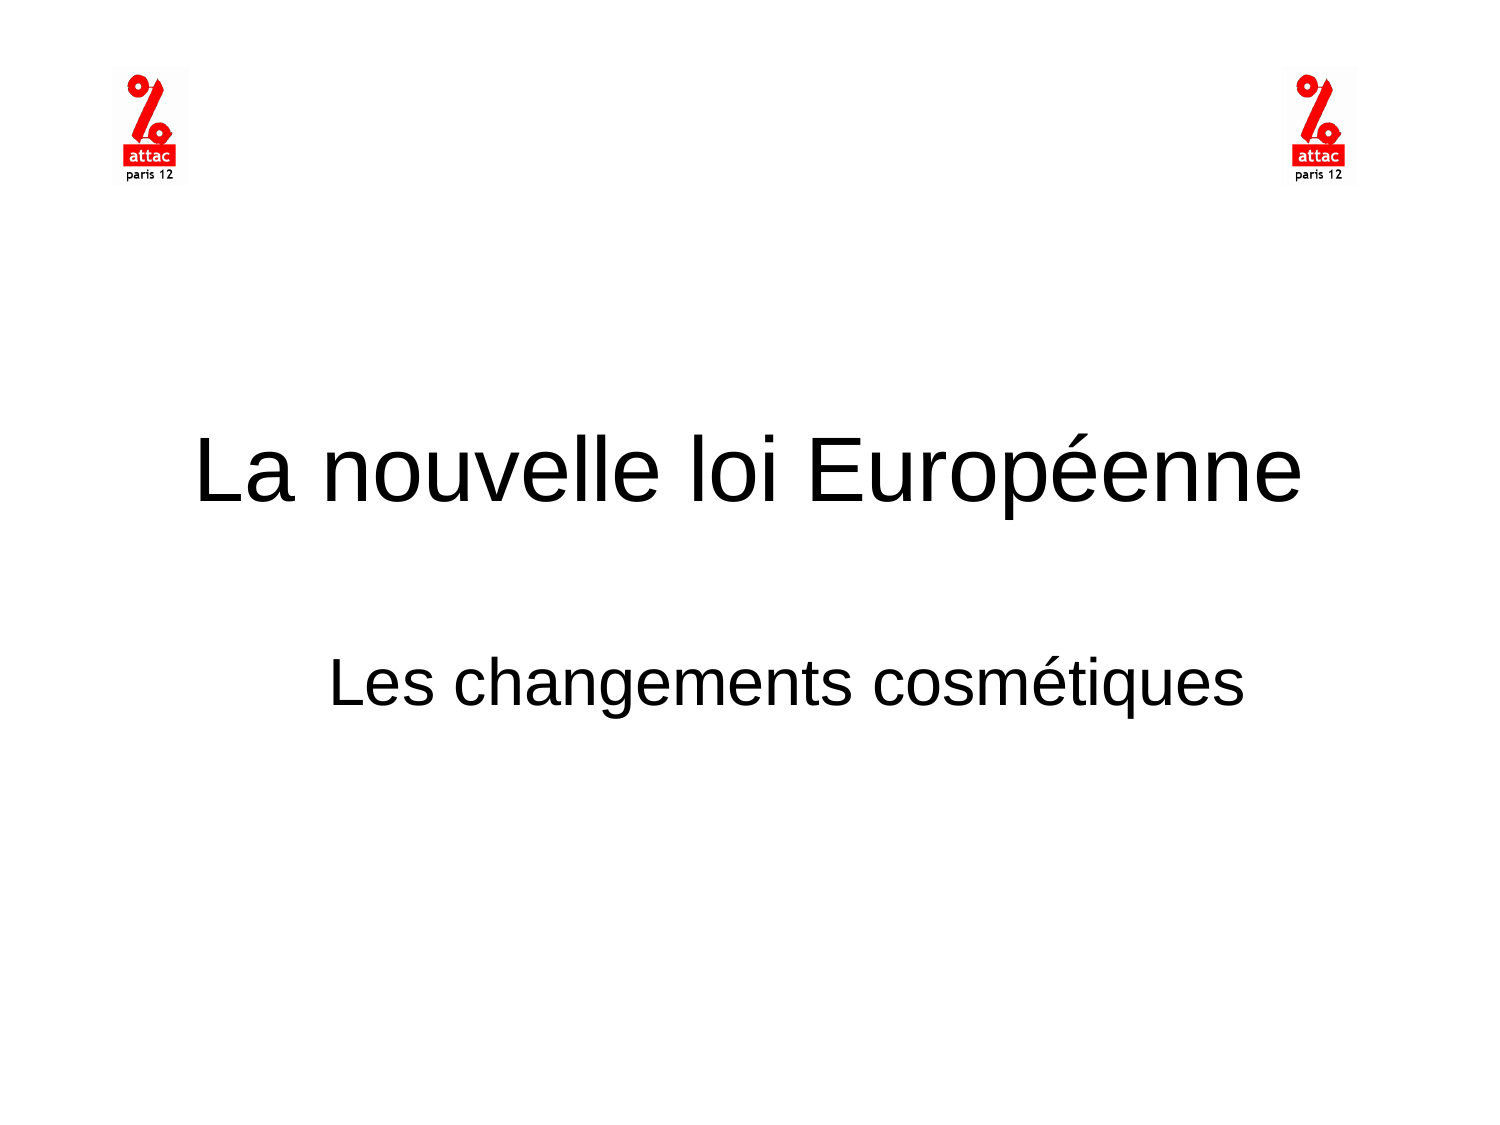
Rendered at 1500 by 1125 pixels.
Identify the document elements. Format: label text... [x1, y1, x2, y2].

title La nouvelle loi Européenne [112, 349, 1388, 591]
picture [1281, 66, 1358, 185]
picture [112, 66, 189, 185]
subtitle Les changements cosmétiques [225, 637, 1276, 926]
